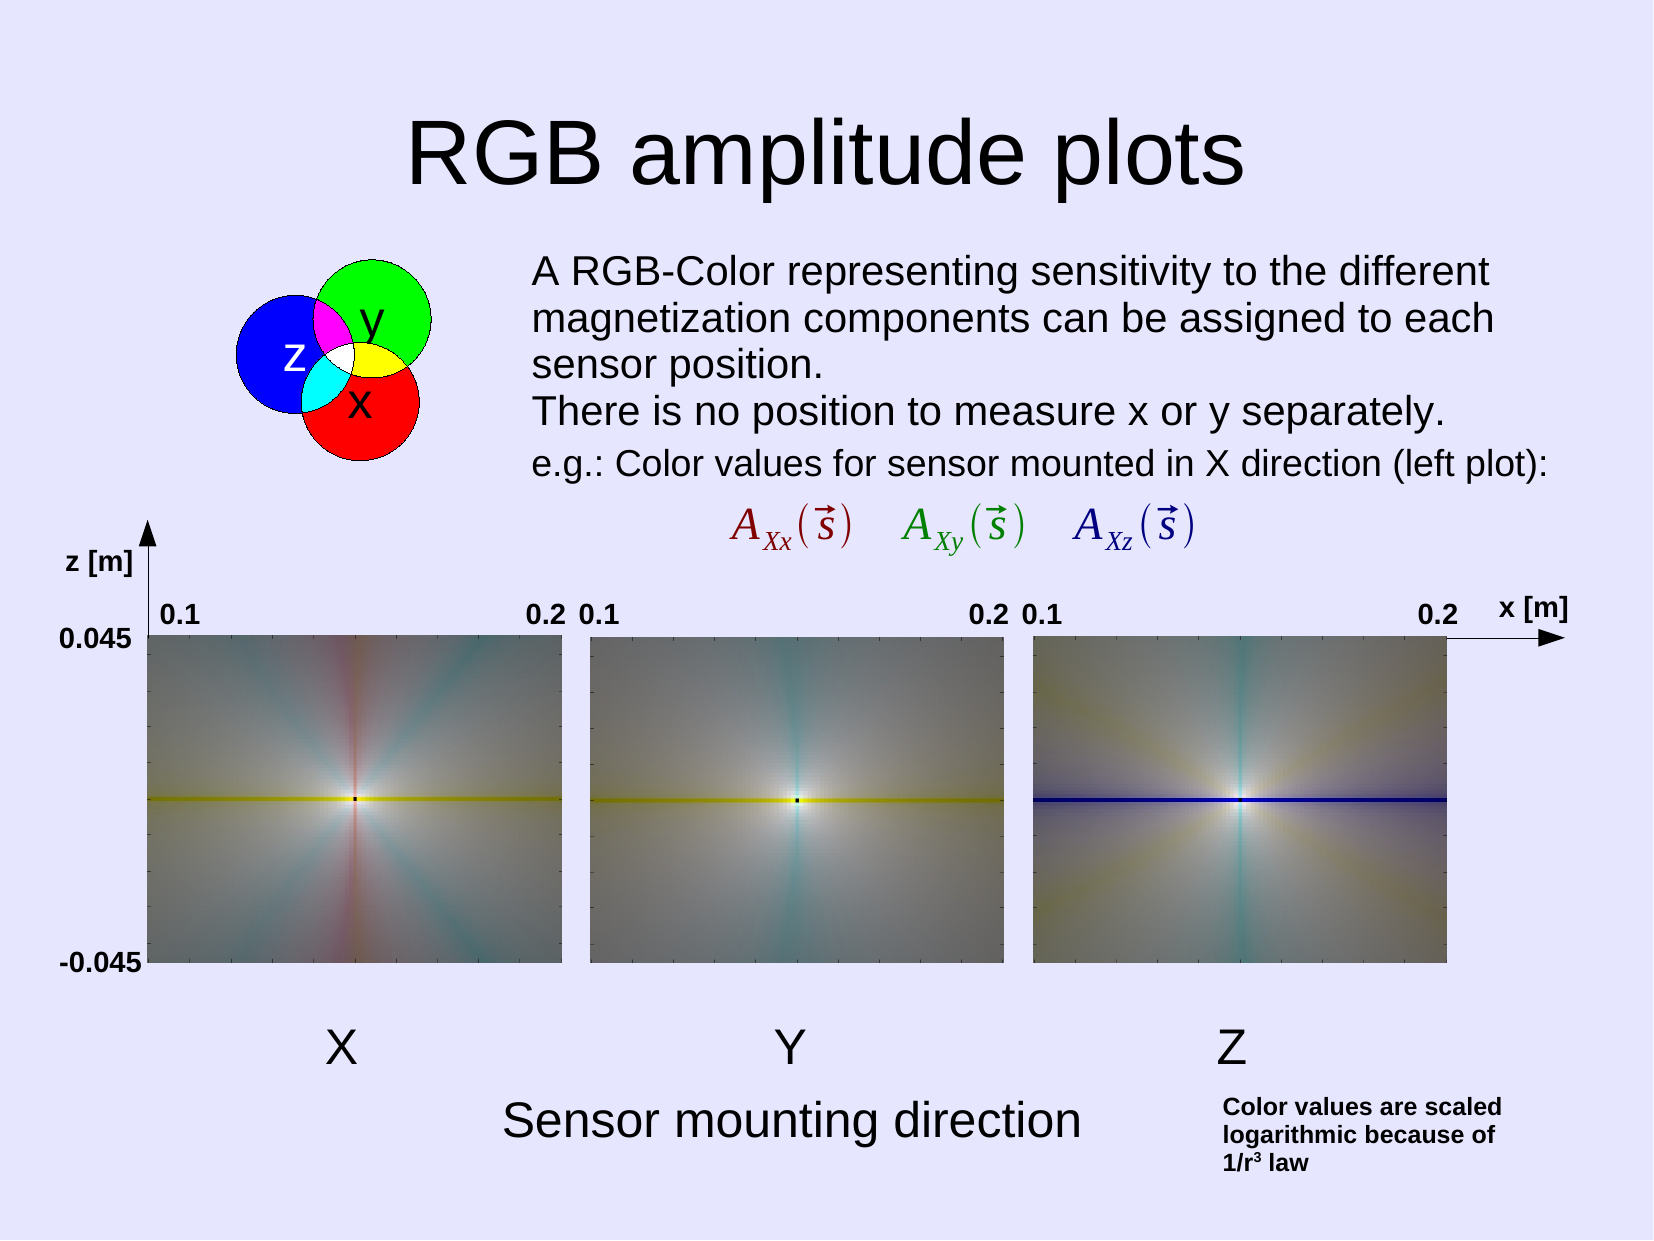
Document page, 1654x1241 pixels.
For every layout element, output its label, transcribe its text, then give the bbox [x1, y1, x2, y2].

title RGB amplitude plots [82, 49, 1571, 257]
picture [590, 637, 1004, 963]
text_box -0.045 [59, 946, 143, 980]
text_box Sensor mounting direction [501, 1092, 1083, 1149]
text_box Color values are scaled logarithmic because of 1/r3 law [1222, 1092, 1536, 1182]
text_box x [302, 366, 420, 461]
text_box x [m] [1498, 590, 1570, 625]
text_box 0.1 [159, 597, 201, 632]
text_box z [m] [64, 545, 134, 579]
text_box A RGB-Color representing sensitivity to the different magnetization components can be assigned to each sensor position. There is no position to measure x or y separately. [531, 248, 1552, 436]
text_box X [324, 1019, 359, 1076]
text_box Y [773, 1019, 808, 1076]
text_box z [236, 295, 323, 414]
text_box Z [1216, 1019, 1248, 1076]
text_box [301, 299, 408, 413]
chart [721, 498, 1203, 557]
text_box 0.045 [59, 621, 133, 656]
text_box 0.1 [1021, 597, 1063, 632]
text_box 0.2 [1417, 598, 1459, 632]
picture [147, 635, 562, 963]
text_box 0.1 [578, 597, 620, 632]
text_box 0.2 [525, 598, 567, 632]
text_box y [316, 259, 432, 366]
text_box e.g.: Color values for sensor mounted in X direction (left plot): [531, 442, 1550, 486]
picture [1033, 636, 1447, 963]
text_box 0.2 [968, 598, 1010, 632]
